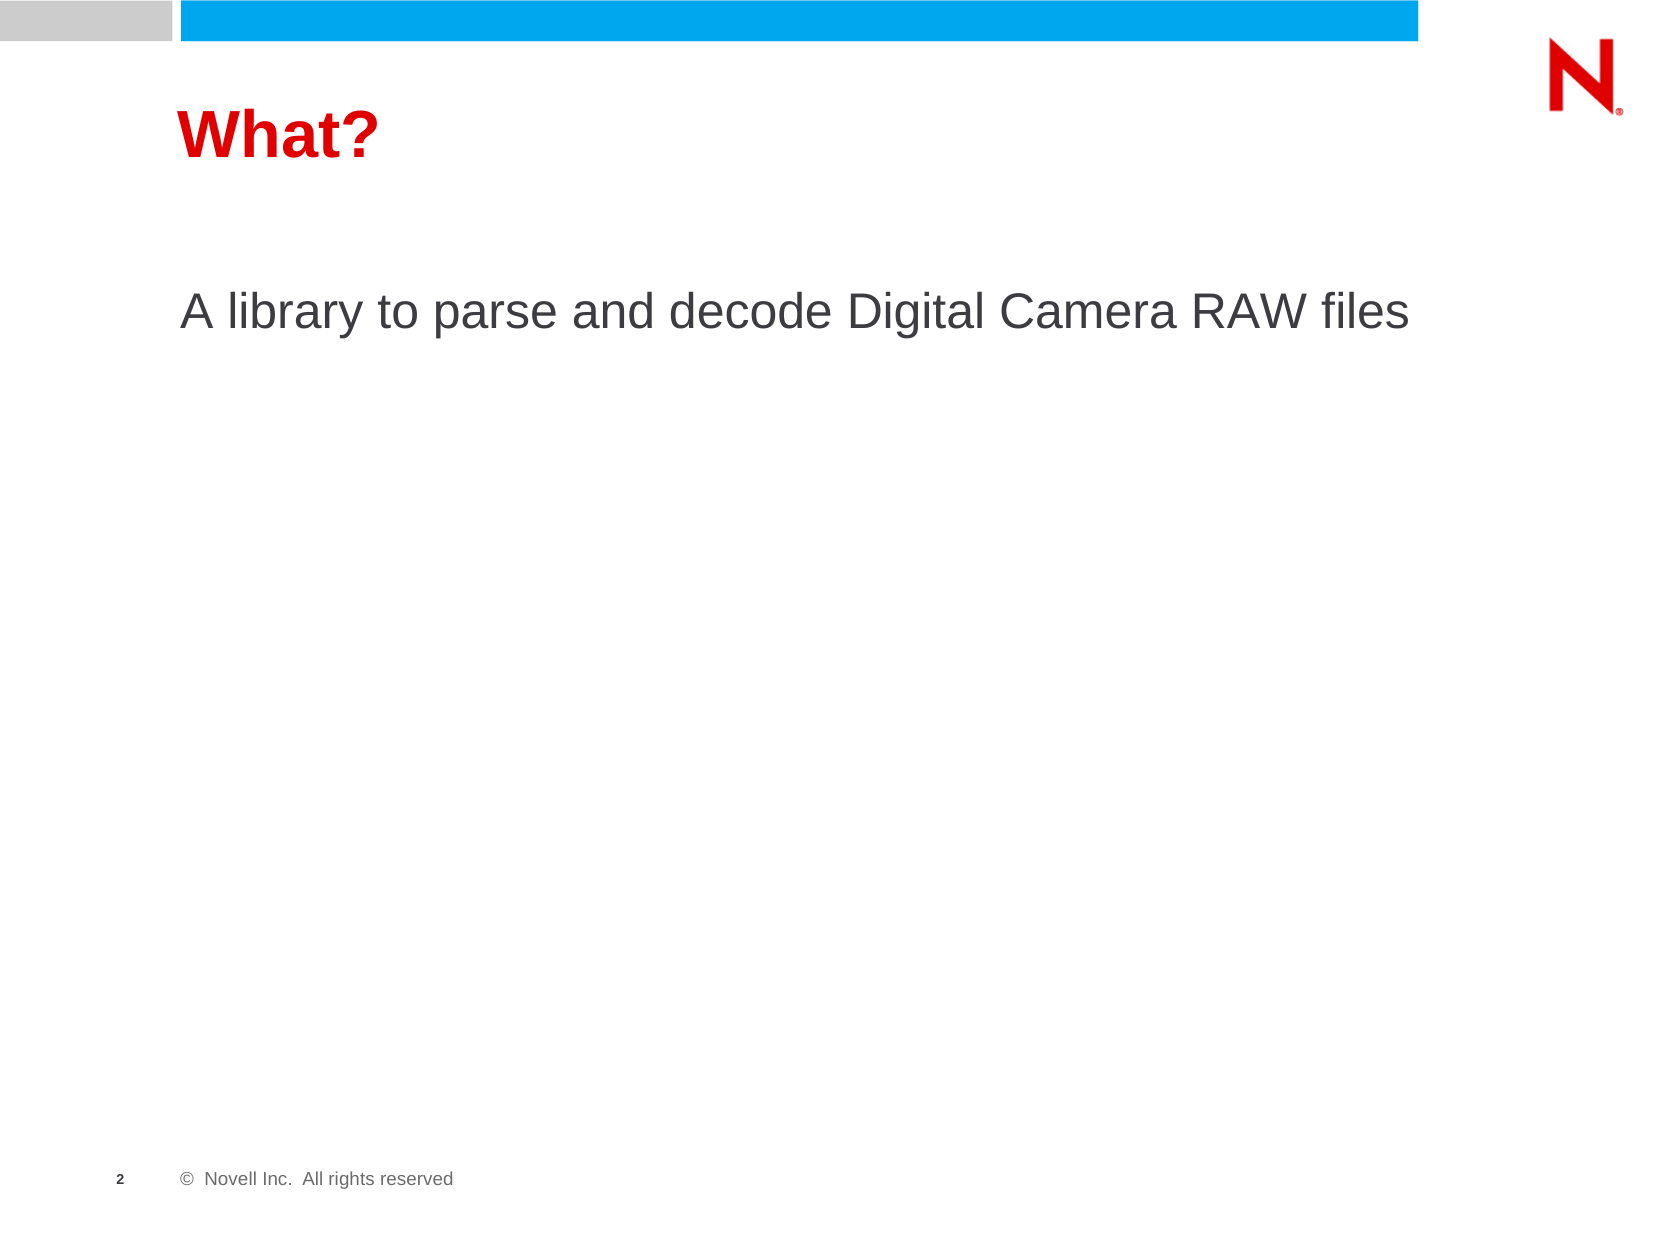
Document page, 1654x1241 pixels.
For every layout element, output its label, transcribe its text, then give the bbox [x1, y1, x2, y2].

picture [1547, 35, 1624, 117]
list A library to parse and decode Digital Camera RAW files [180, 280, 1547, 1087]
title What? [177, 46, 1525, 226]
